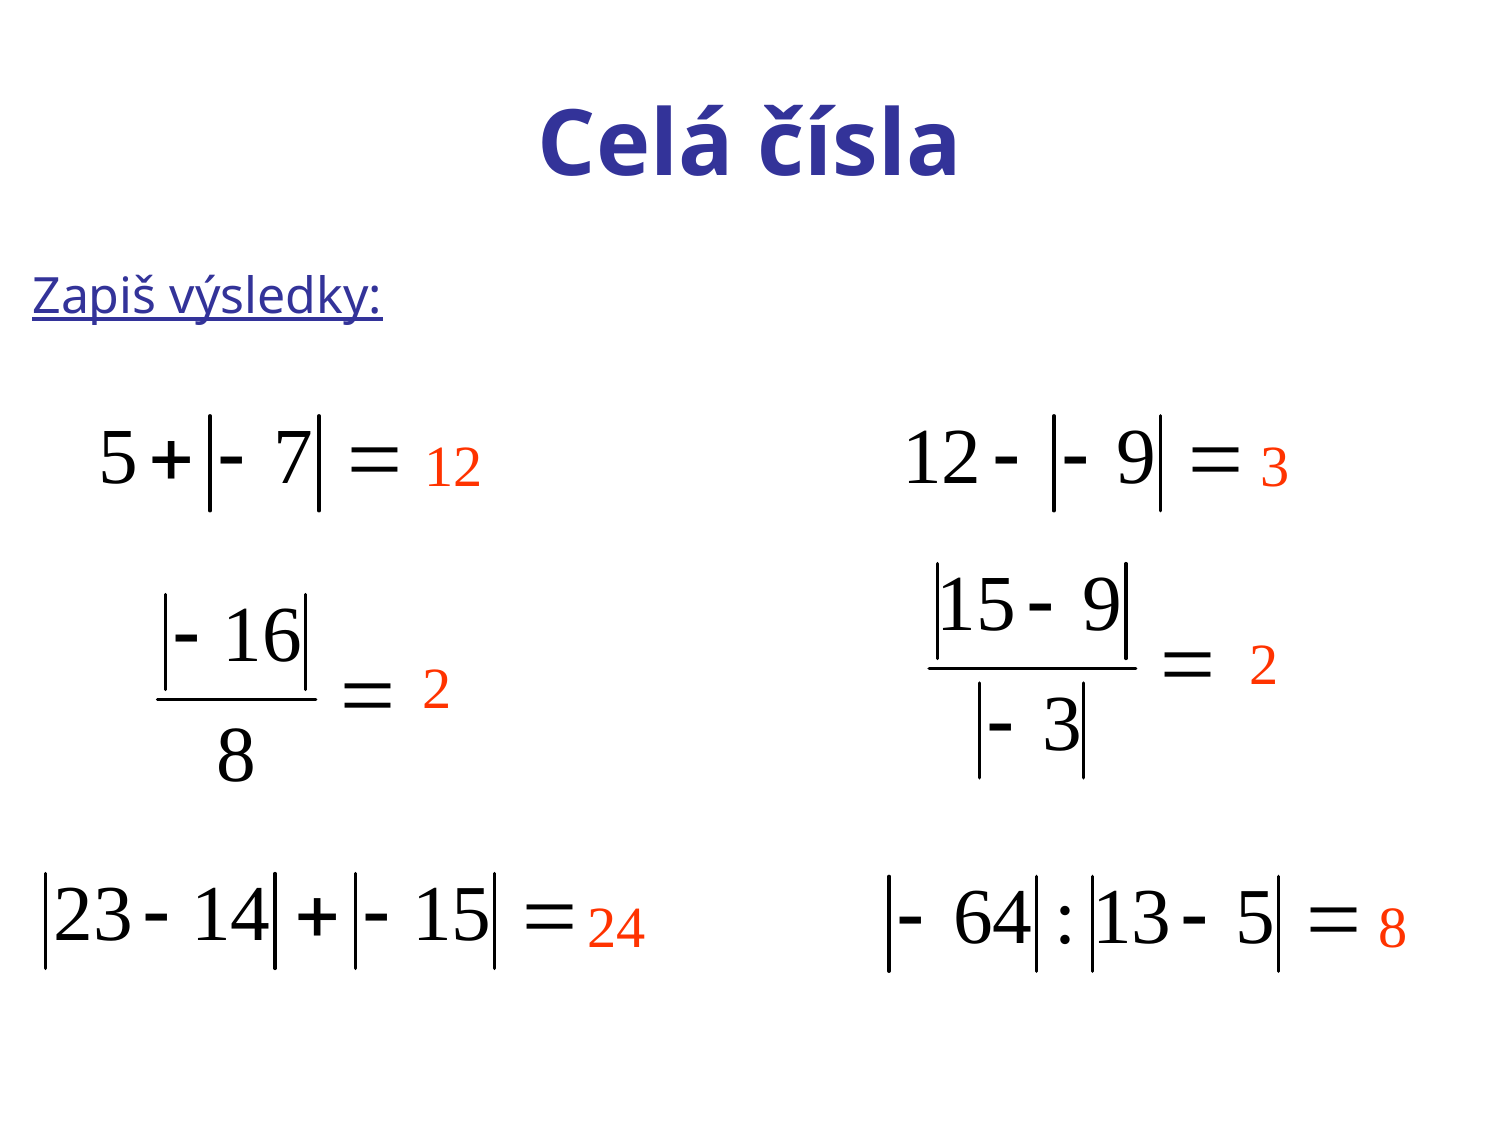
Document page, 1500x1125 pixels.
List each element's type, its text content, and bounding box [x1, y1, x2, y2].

chart [874, 857, 1358, 990]
text_box 8 [1364, 881, 1500, 967]
chart [915, 549, 1214, 794]
text_box Zapiš výsledky: [17, 255, 1389, 331]
text_box 24 [572, 881, 786, 967]
text_box 12 [395, 420, 656, 507]
chart [898, 397, 1243, 530]
chart [30, 854, 573, 987]
chart [144, 580, 396, 799]
title Celá čísla [75, 45, 1426, 233]
text_box 3 [1246, 420, 1459, 507]
text_box [88, 397, 400, 530]
text_box 2 [1234, 619, 1447, 705]
text_box 2 [407, 642, 727, 729]
